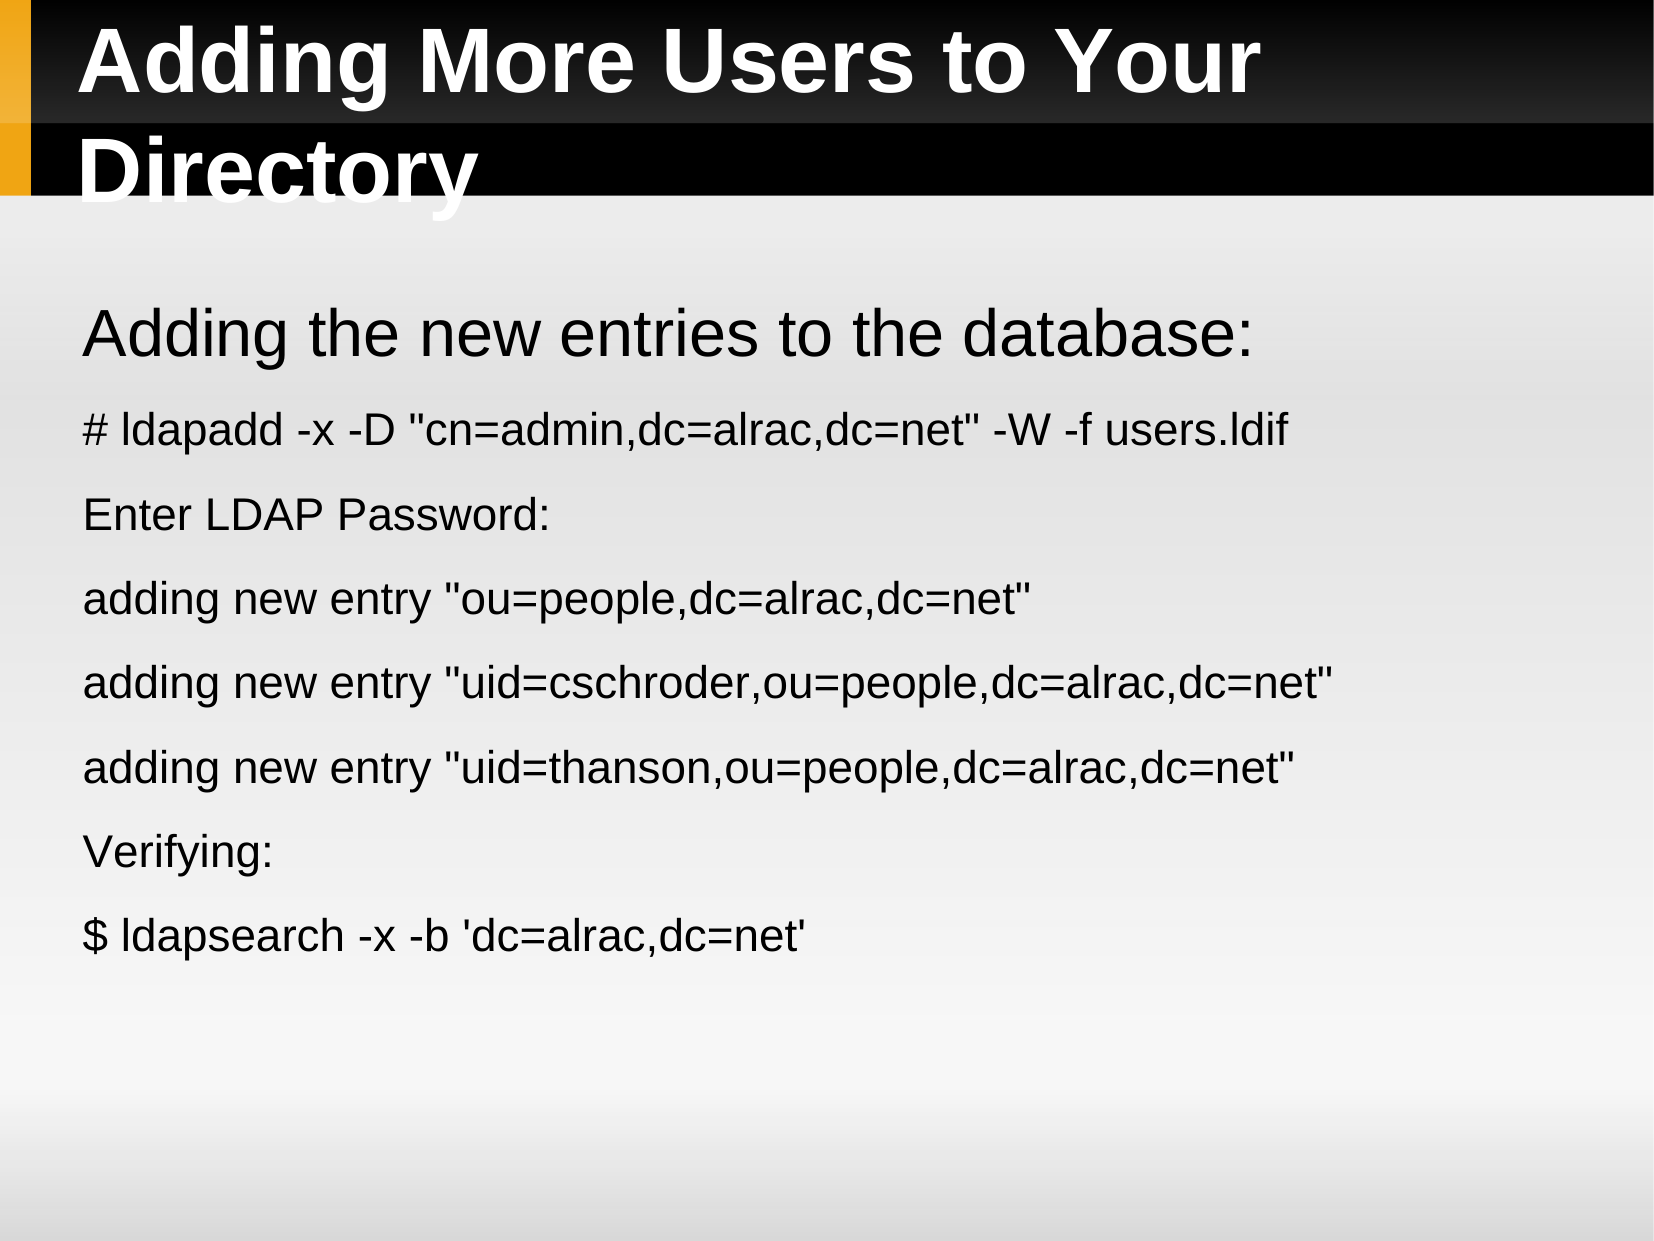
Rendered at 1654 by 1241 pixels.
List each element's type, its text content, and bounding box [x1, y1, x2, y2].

list Adding the new entries to the database: # ldapadd -x -D "cn=admin,dc=alrac,dc=net" -W -f users.ldif Enter LDAP Password: adding new entry "ou=people,dc=alrac,dc=net" adding new entry "uid=cschroder,ou=people,dc=alrac,dc=net" adding new entry "uid=thanson,ou=people,dc=alrac,dc=net" Verifying: $ ldapsearch -x -b 'dc=alrac,dc=net' [82, 290, 1571, 1094]
title Adding More Users to Your Directory [76, 1, 1565, 207]
